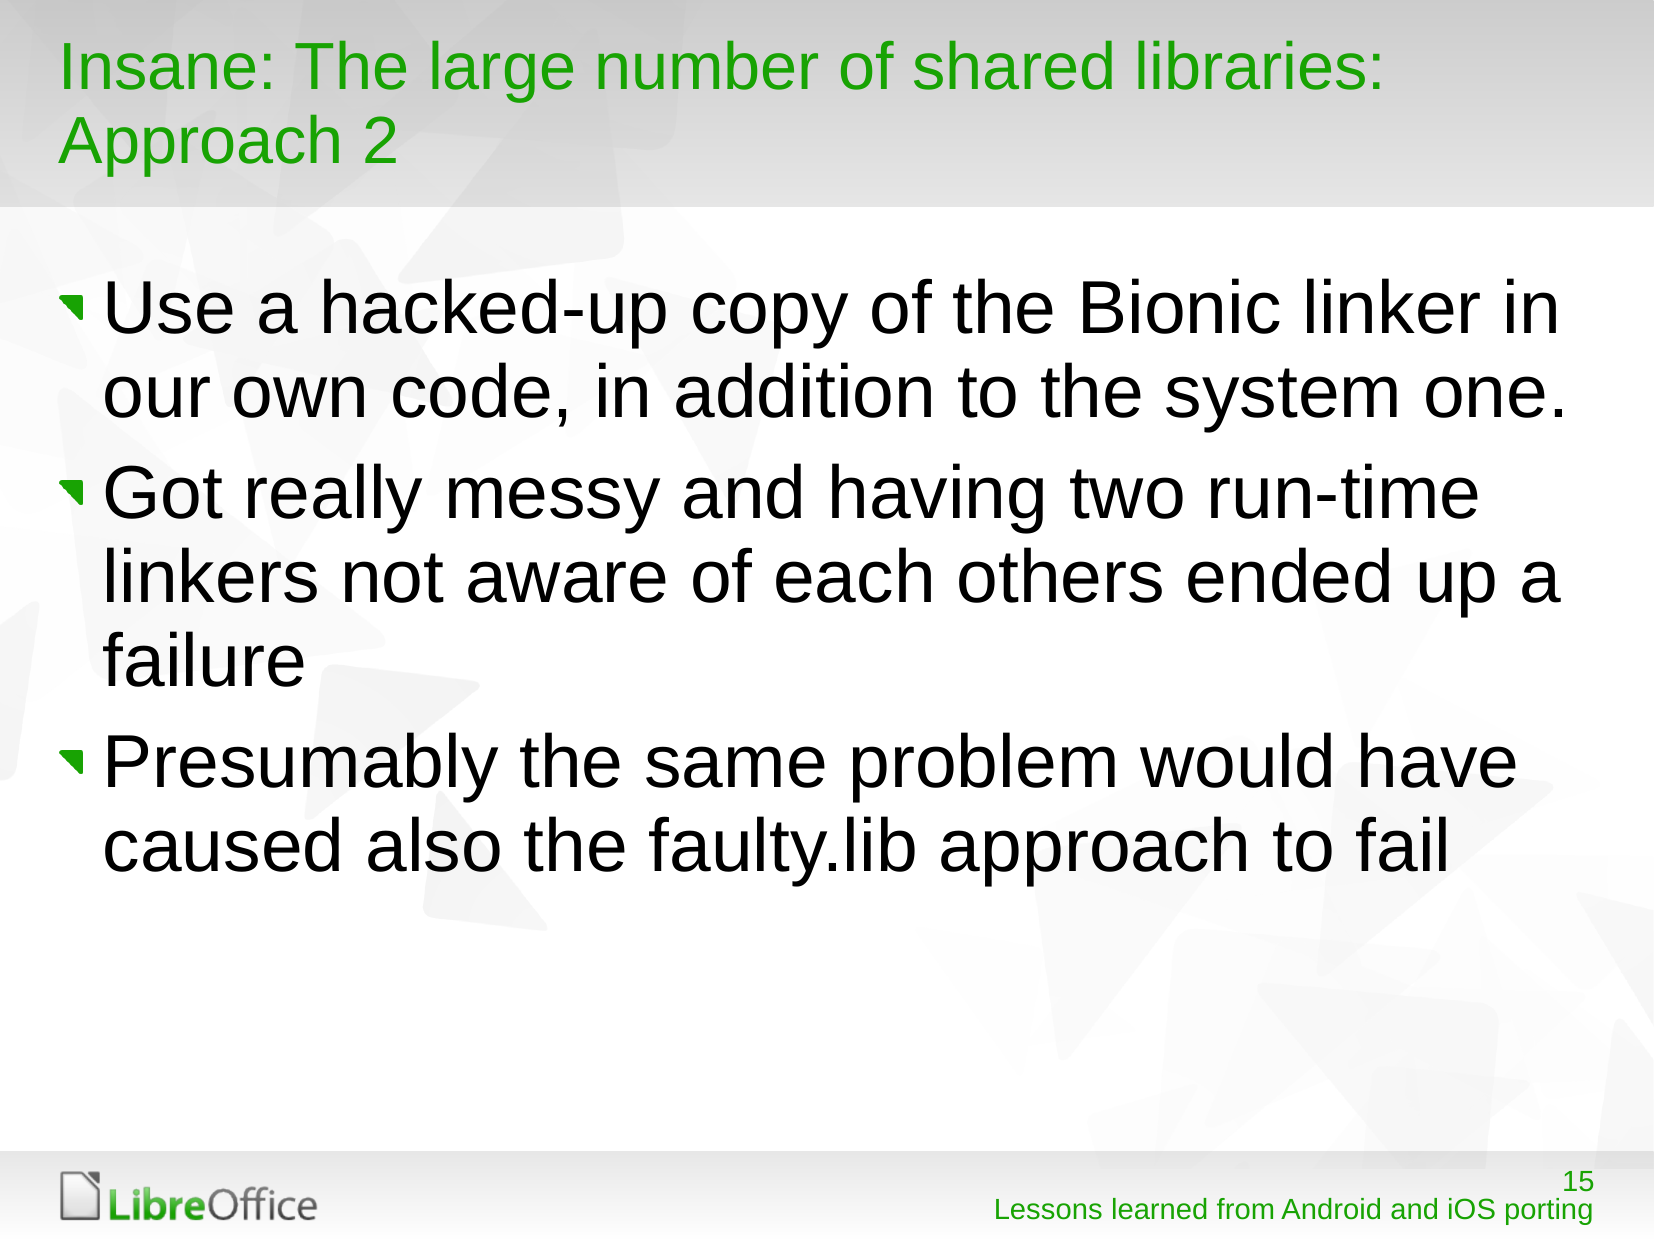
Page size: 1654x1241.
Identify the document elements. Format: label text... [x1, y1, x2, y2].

picture [41, 1152, 337, 1240]
title Insane: The large number of shared libraries: Approach 2 [59, 28, 1595, 179]
picture [0, 0, 783, 931]
picture [915, 548, 1654, 1169]
list Use a hacked-up copy of the Bionic linker in our own code, in addition to the system one. Got really messy and having two run-time linkers not aware of each others ended up a failure Presumably the same problem would have caused also the faulty.lib approach to fail [59, 265, 1595, 1114]
